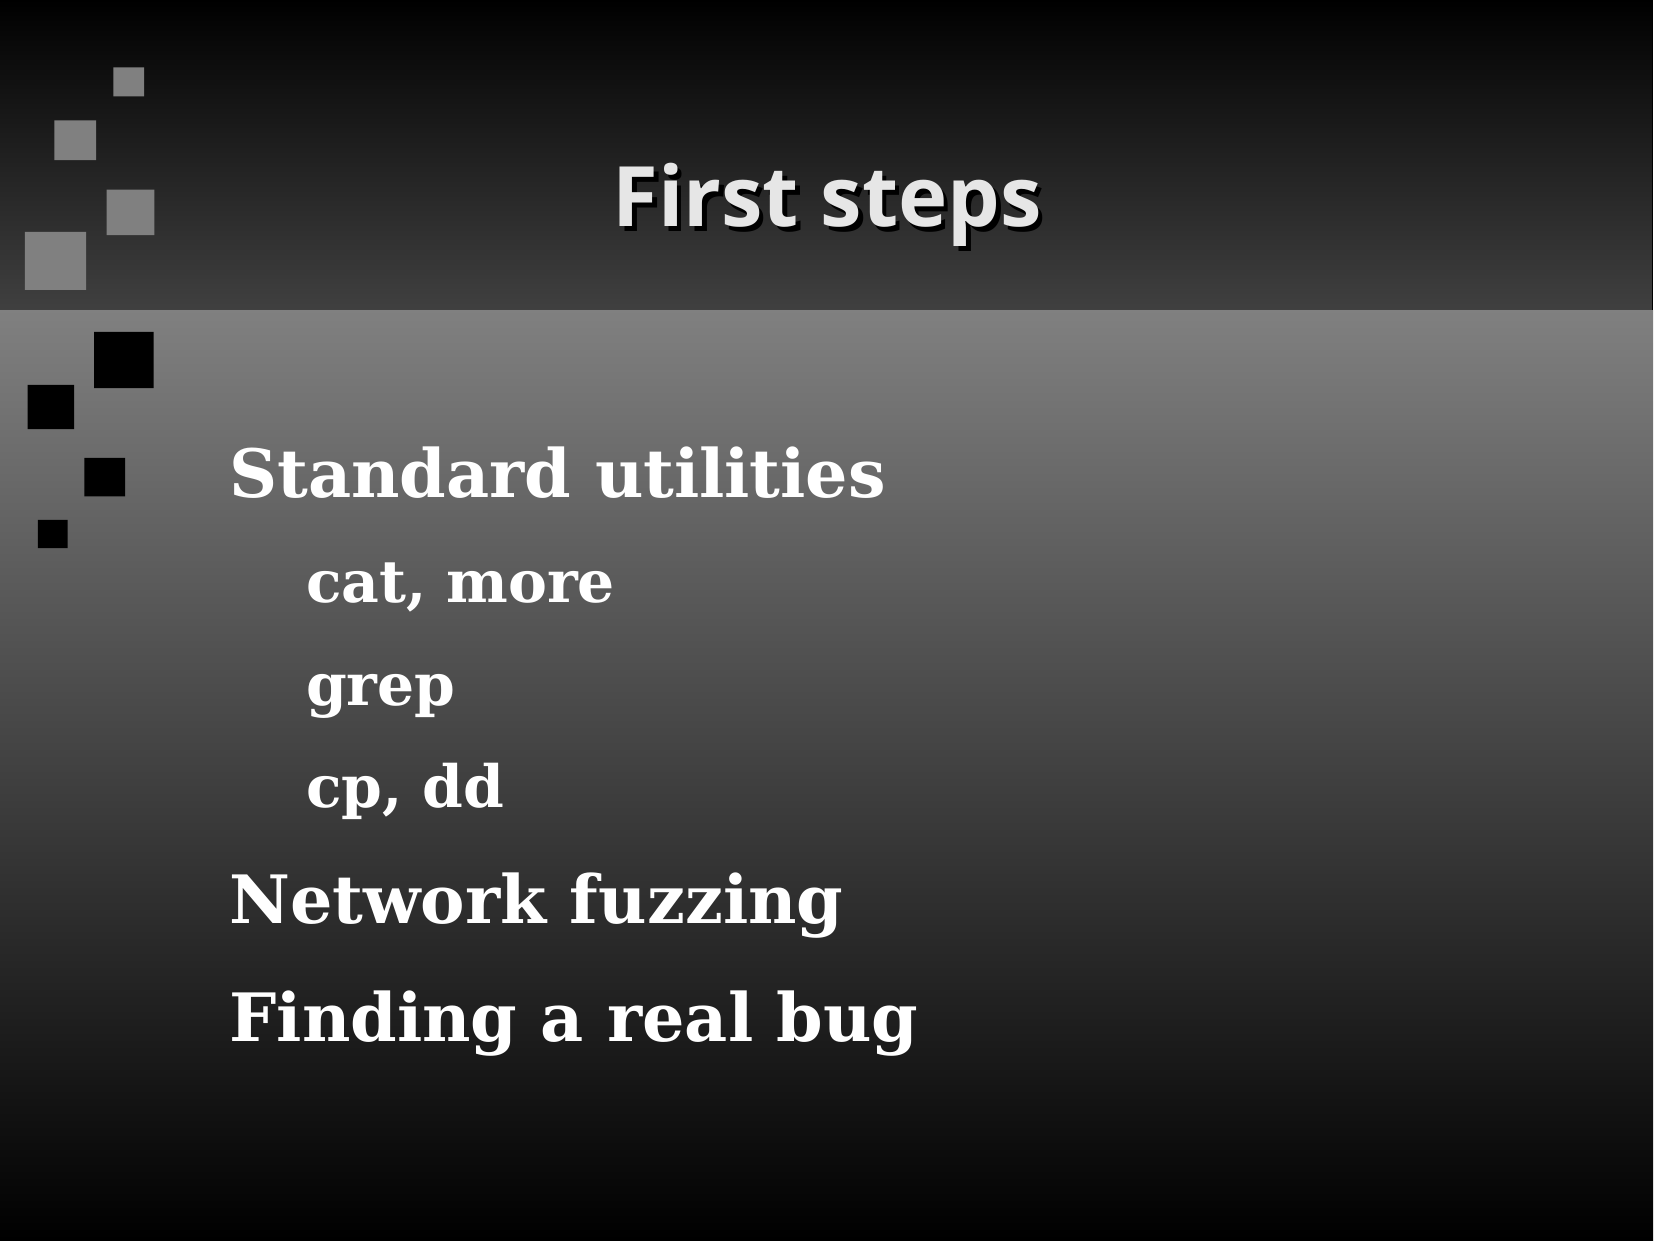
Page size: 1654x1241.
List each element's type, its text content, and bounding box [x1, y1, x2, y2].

title First steps [121, 91, 1534, 299]
list Standard utilities cat, more grep cp, dd Network fuzzing Finding a real bug [211, 395, 1596, 1185]
